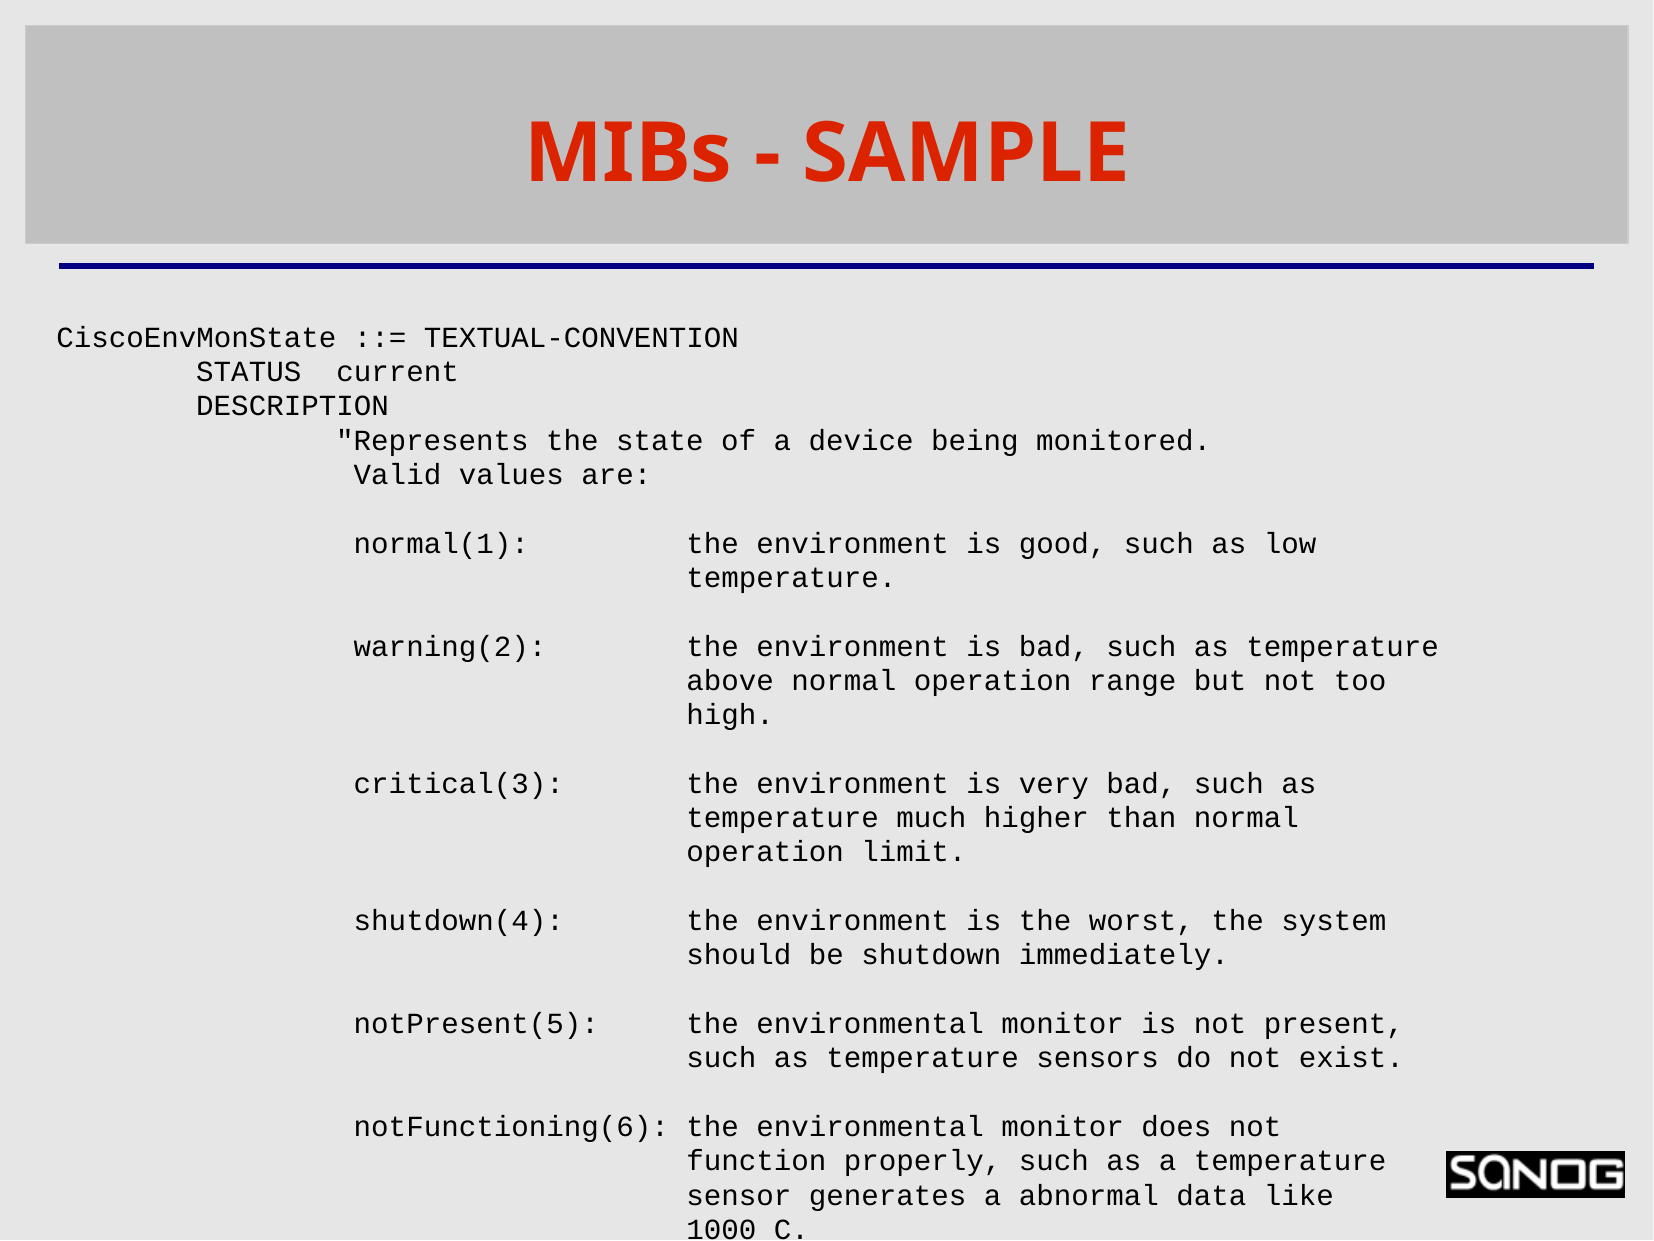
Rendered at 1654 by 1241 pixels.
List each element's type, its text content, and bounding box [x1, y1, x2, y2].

picture [1446, 1188, 1625, 1198]
text_box CiscoEnvMonState ::= TEXTUAL-CONVENTION STATUS current DESCRIPTION "Represents the state of a device being monitored. Valid values are: normal(1): the environment is good, such as low temperature. warning(2): the environment is bad, such as temperature above normal operation range but not too high. critical(3): the environment is very bad, such as temperature much higher than normal operation limit. shutdown(4): the environment is the worst, the system should be shutdown immediately. notPresent(5): the environmental monitor is not present, such as temperature sensors do not exist. notFunctioning(6): the environmental monitor does not function properly, such as a temperature sensor generates a abnormal data like 1000 C. ” [41, 314, 1626, 1188]
title MIBs - SAMPLE [121, 53, 1534, 246]
